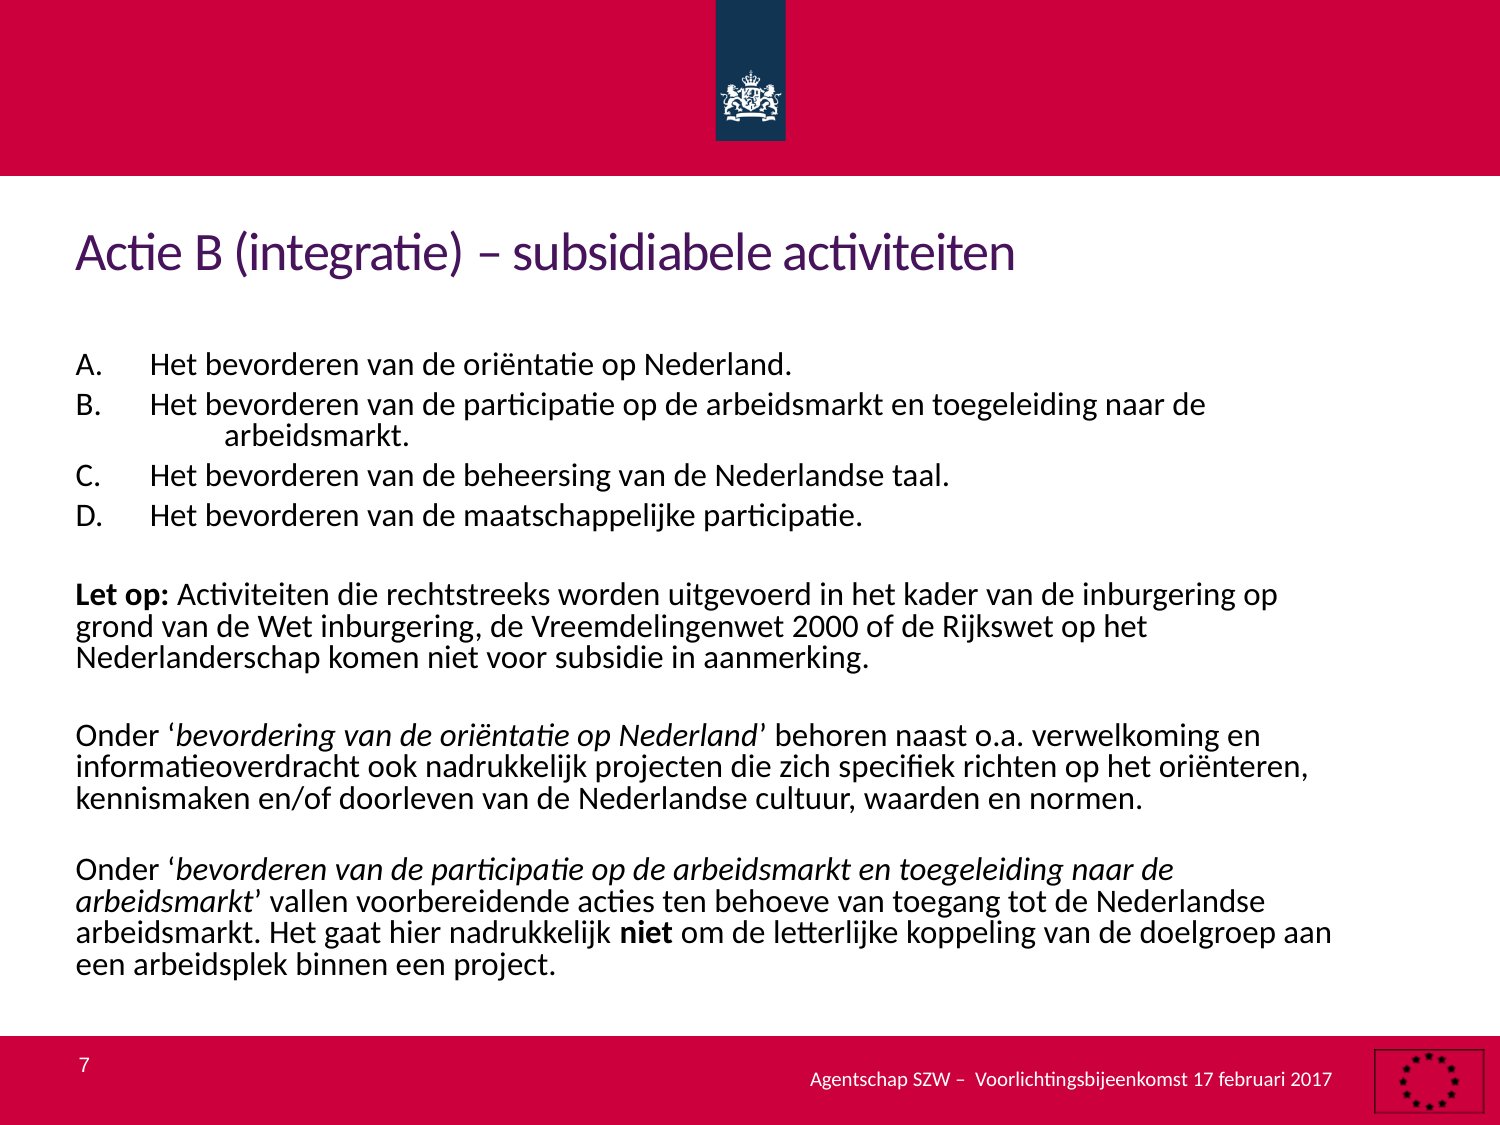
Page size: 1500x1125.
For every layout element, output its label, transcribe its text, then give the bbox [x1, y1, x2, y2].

text_box [63, 1043, 181, 1104]
text_box Agentschap SZW – Voorlichtingsbijeenkomst 17 februari 2017 [795, 1058, 1374, 1109]
list Het bevorderen van de oriëntatie op Nederland. Het bevorderen van de participatie op de arbeidsmarkt en toegeleiding naar de arbeidsmarkt. Het bevorderen van de beheersing van de Nederlandse taal. Het bevorderen van de maatschappelijke participatie. Let op: Activiteiten die rechtstreeks worden uitgevoerd in het kader van de inburgering op grond van de Wet inburgering, de Vreemdelingenwet 2000 of de Rijkswet op het Nederlanderschap komen niet voor subsidie in aanmerking. Onder ‘bevordering van de oriëntatie op Nederland’ behoren naast o.a. verwelkoming en informatieoverdracht ook nadrukkelijk projecten die zich specifiek richten op het oriënteren, kennismaken en/of doorleven van de Nederlandse cultuur, waarden en normen. Onder ‘bevorderen van de participatie op de arbeidsmarkt en toegeleiding naar de arbeidsmarkt’ vallen voorbereidende acties ten behoeve van toegang tot de Nederlandse arbeidsmarkt. Het gaat hier nadrukkelijk niet om de letterlijke koppeling van de doelgroep aan een arbeidsplek binnen een project. [60, 295, 1350, 997]
title Actie B (integratie) – subsidiabele activiteiten [60, 202, 1348, 295]
picture [1374, 1049, 1486, 1115]
